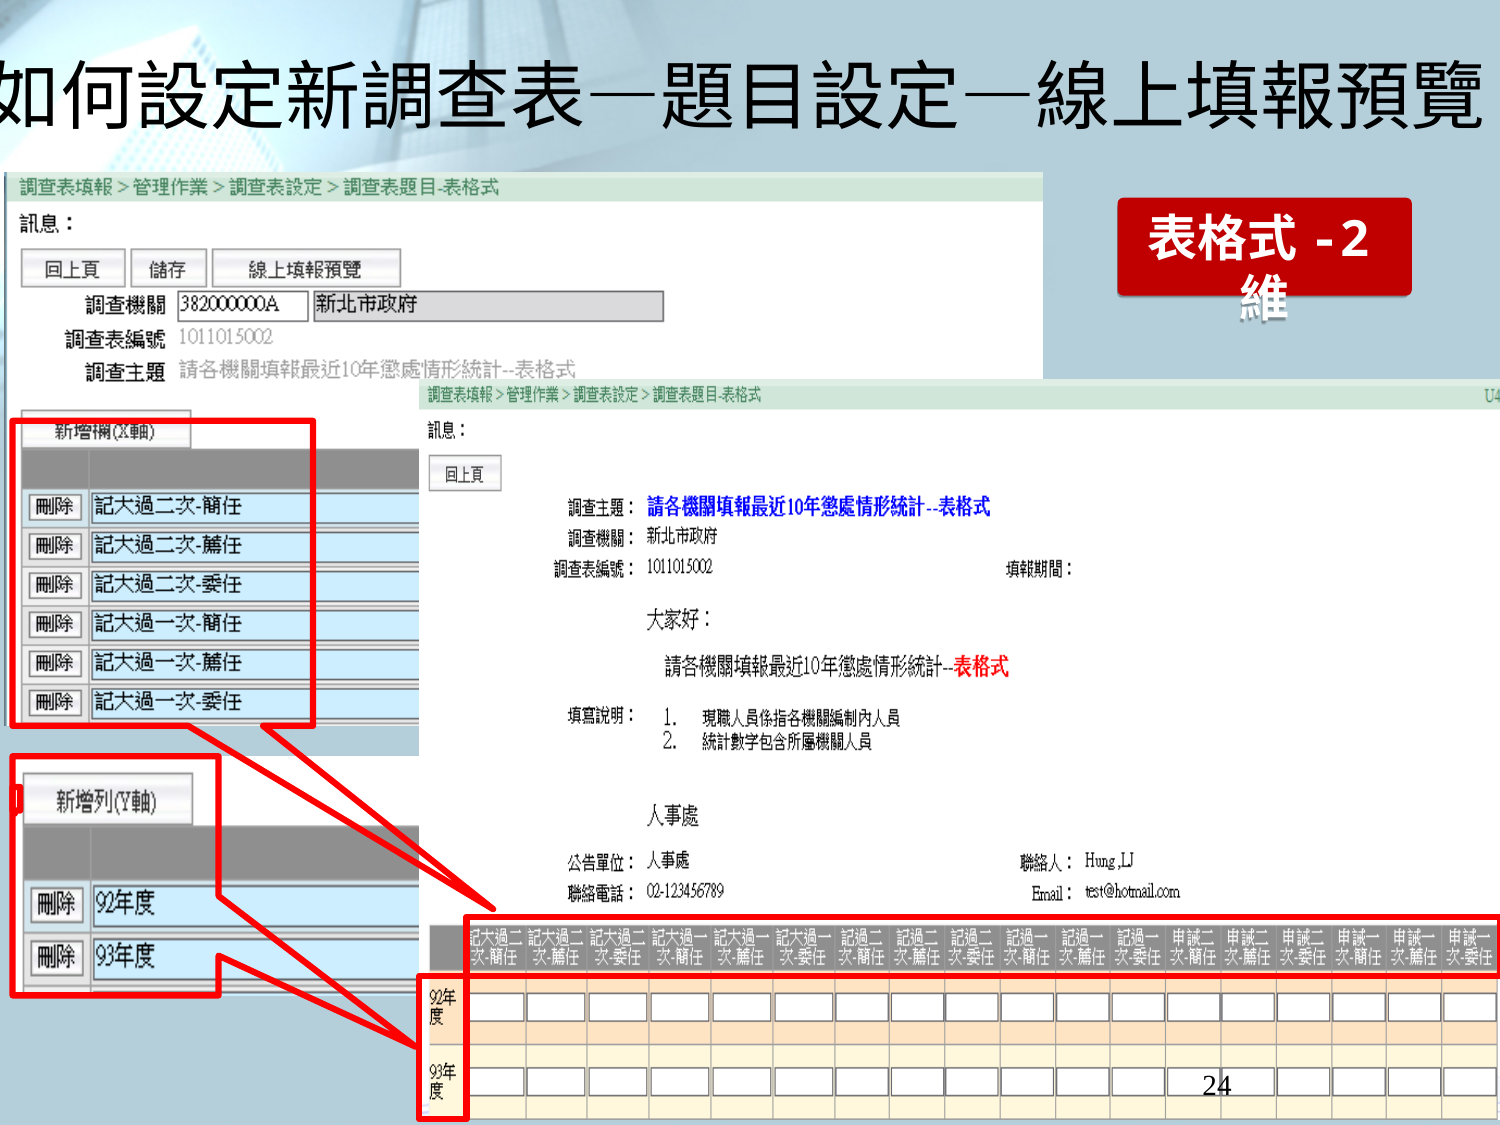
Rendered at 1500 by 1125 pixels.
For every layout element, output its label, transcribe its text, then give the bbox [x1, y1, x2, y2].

picture [4, 172, 1500, 996]
picture [16, 424, 309, 726]
picture [222, 962, 296, 996]
title 如何設定新調查表—題目設定—線上填報預覽 [0, 31, 1500, 158]
picture [422, 979, 463, 1116]
picture [470, 920, 1497, 973]
picture [470, 979, 1500, 1120]
text_box 表格式-2維 [1117, 197, 1412, 296]
text_box [1187, 1058, 1500, 1125]
picture [247, 756, 442, 874]
picture [16, 760, 342, 996]
